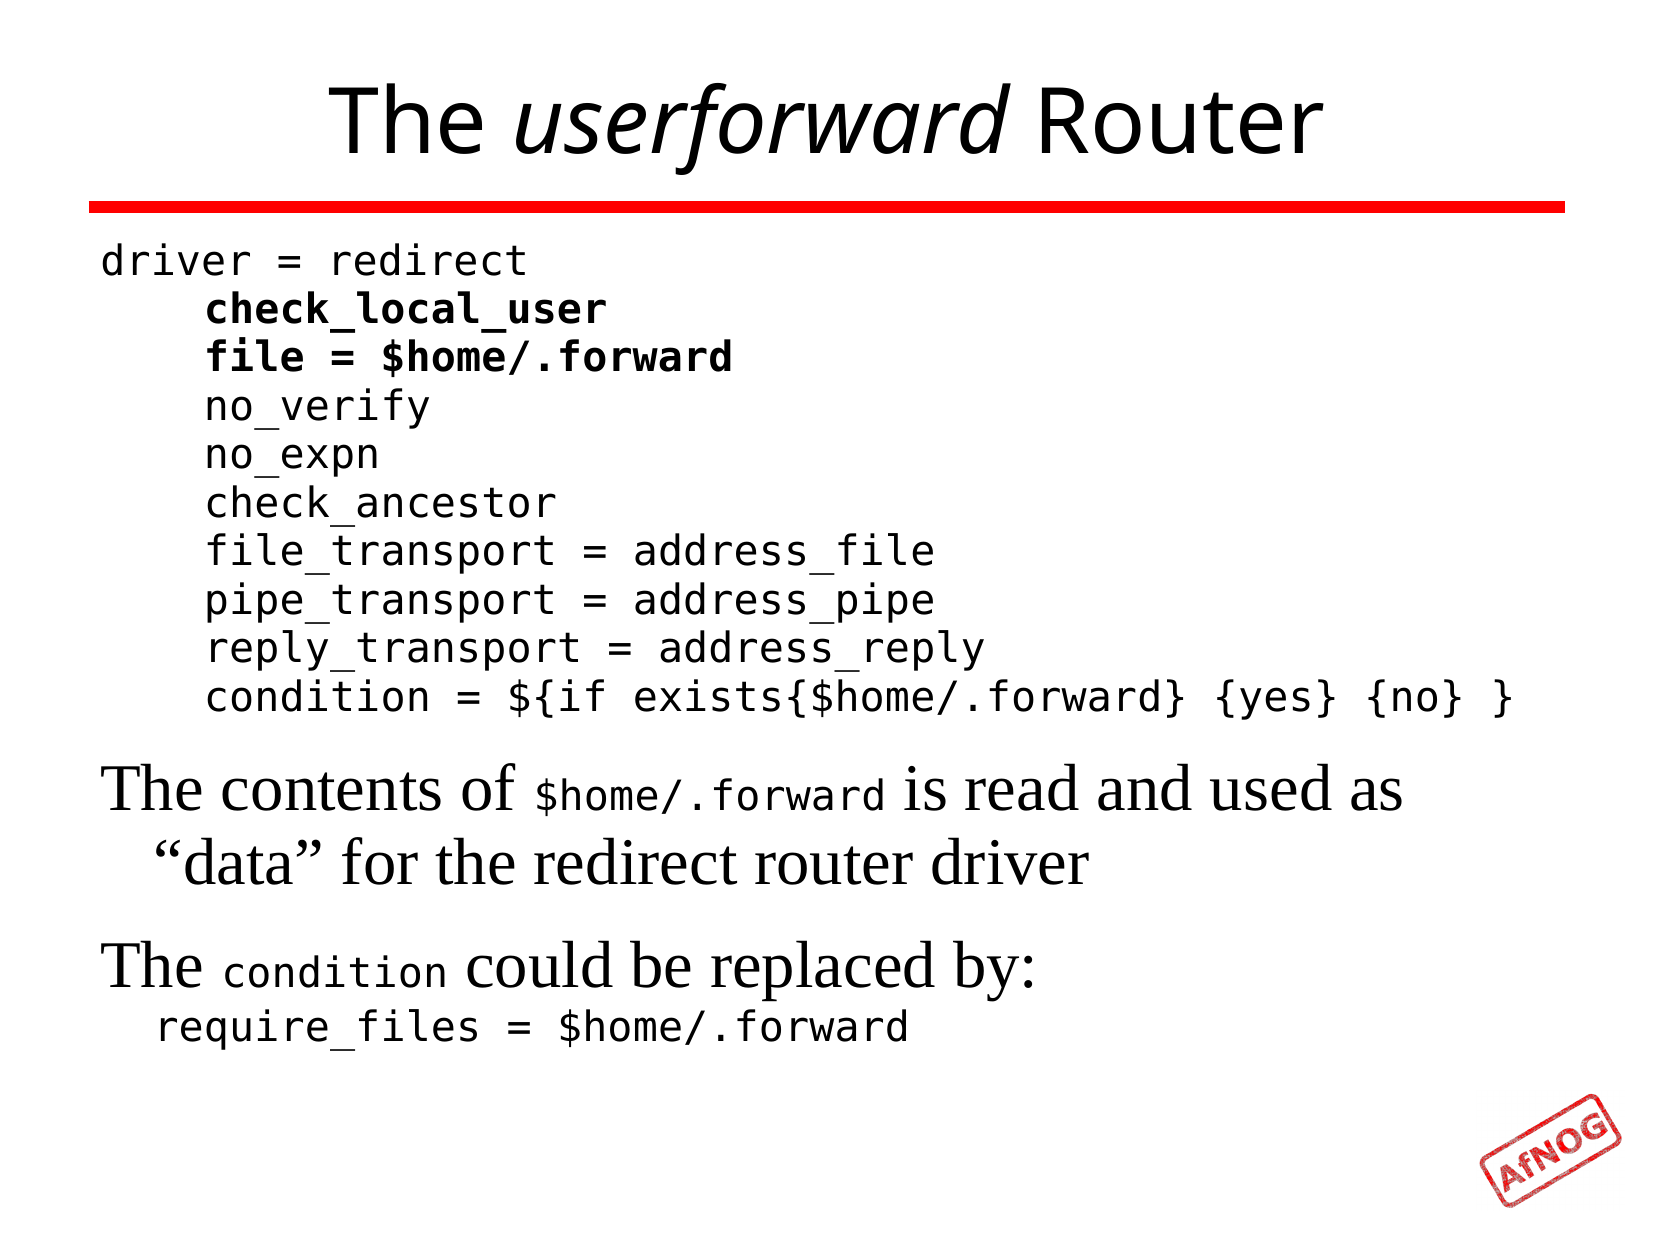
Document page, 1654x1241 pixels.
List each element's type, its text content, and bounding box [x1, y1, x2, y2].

title The userforward Router [88, 29, 1565, 207]
list driver = redirect check_local_user file = $home/.forward no_verify no_expn check_ancestor file_transport = address_file pipe_transport = address_pipe reply_transport = address_reply condition = ${if exists{$home/.forward} {yes} {no} } The contents of $home/.forward is read and used as “data” for the redirect router driver The condition could be replaced by: require_files = $home/.forward [82, 236, 1571, 1123]
picture [1476, 1090, 1625, 1211]
